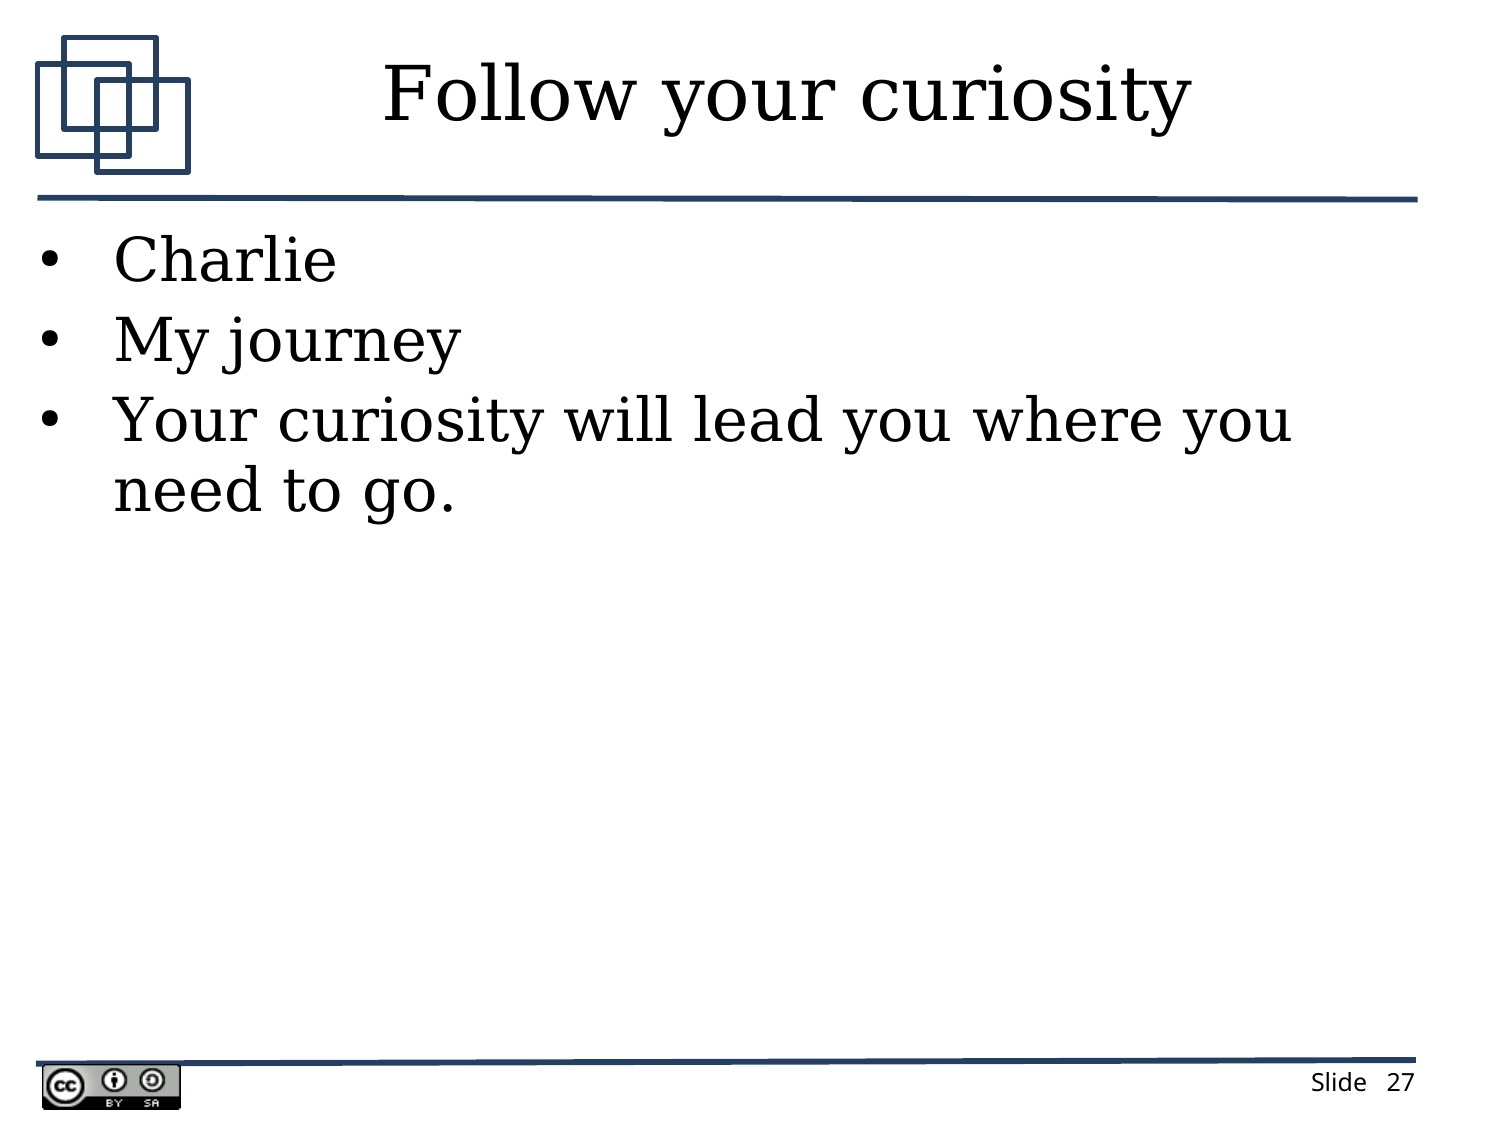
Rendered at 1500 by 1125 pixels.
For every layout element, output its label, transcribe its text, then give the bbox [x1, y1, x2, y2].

list Charlie My journey Your curiosity will lead you where you need to go. [37, 224, 1425, 968]
title Follow your curiosity [150, 0, 1425, 188]
picture [42, 1064, 181, 1110]
